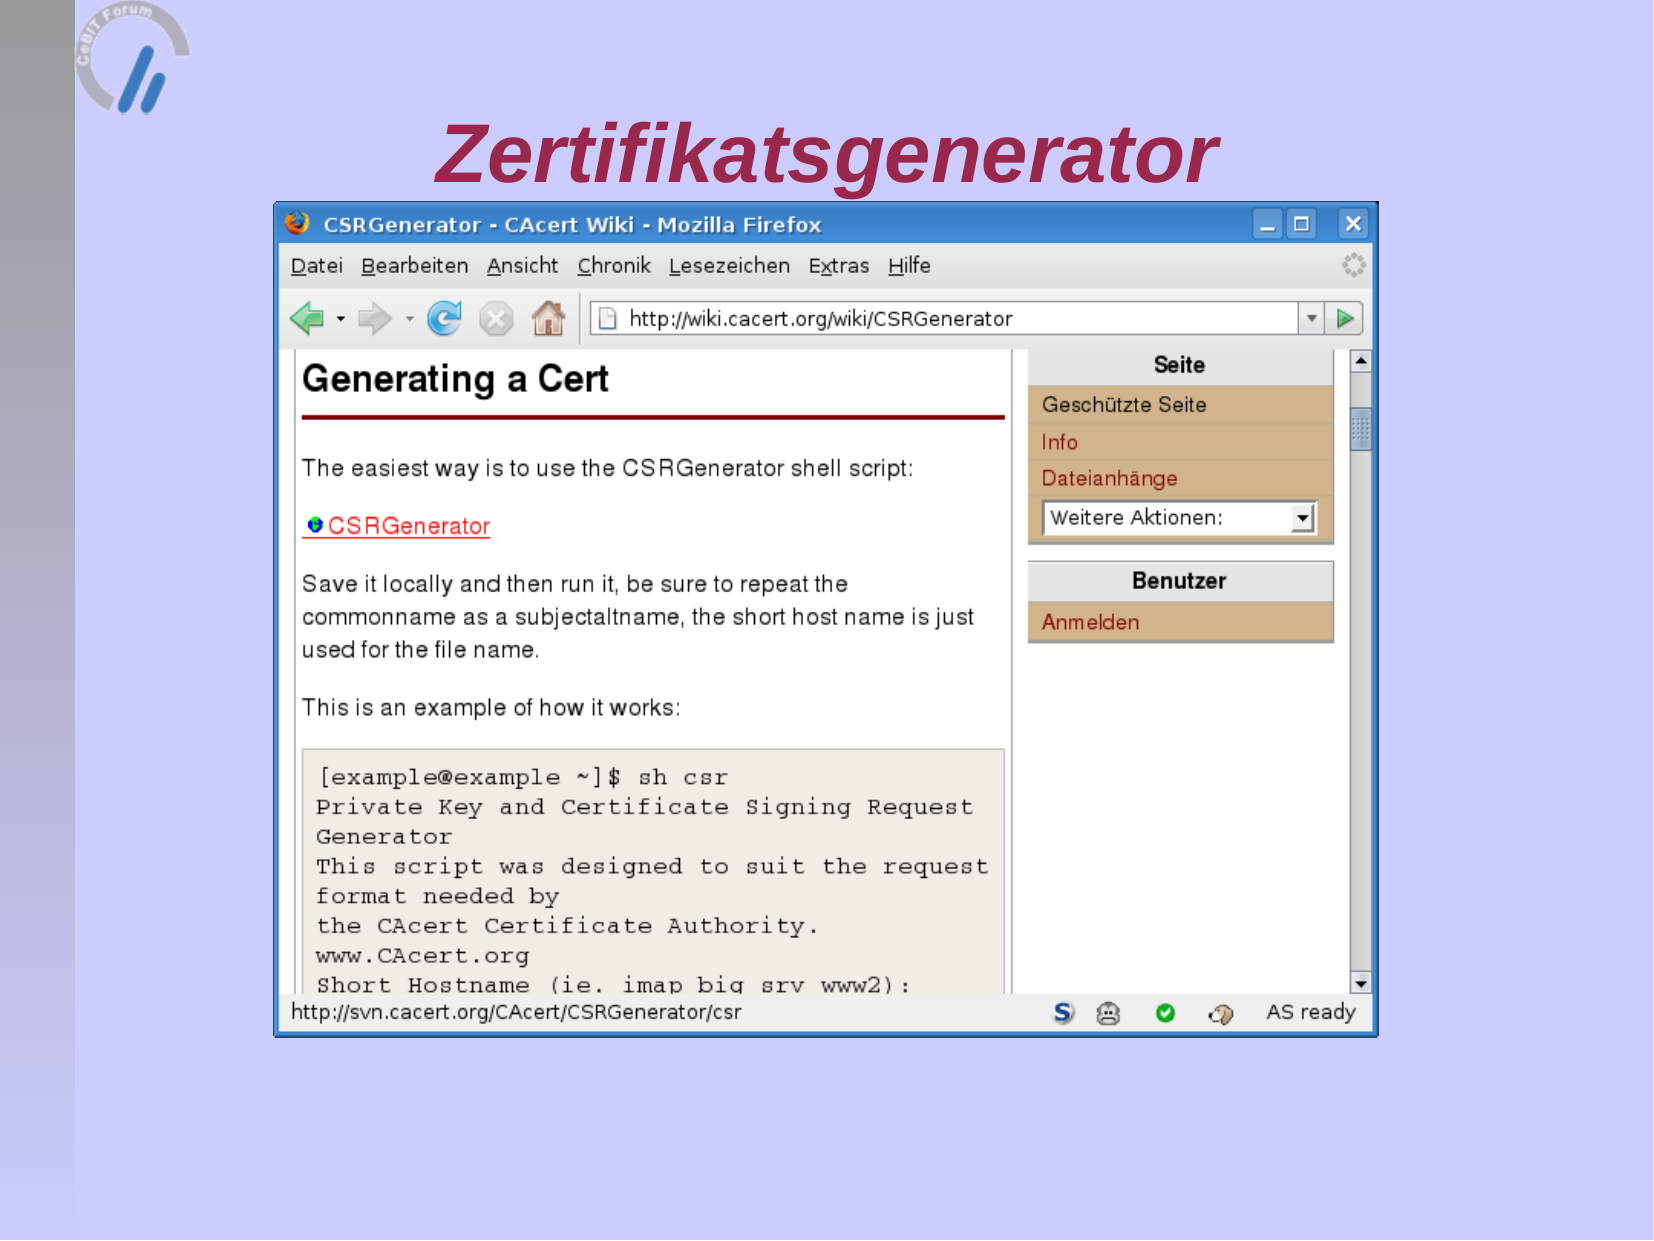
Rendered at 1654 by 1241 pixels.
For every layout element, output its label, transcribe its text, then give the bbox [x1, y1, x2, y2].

title Zertifikatsgenerator [121, 49, 1534, 257]
picture [273, 201, 1379, 1038]
